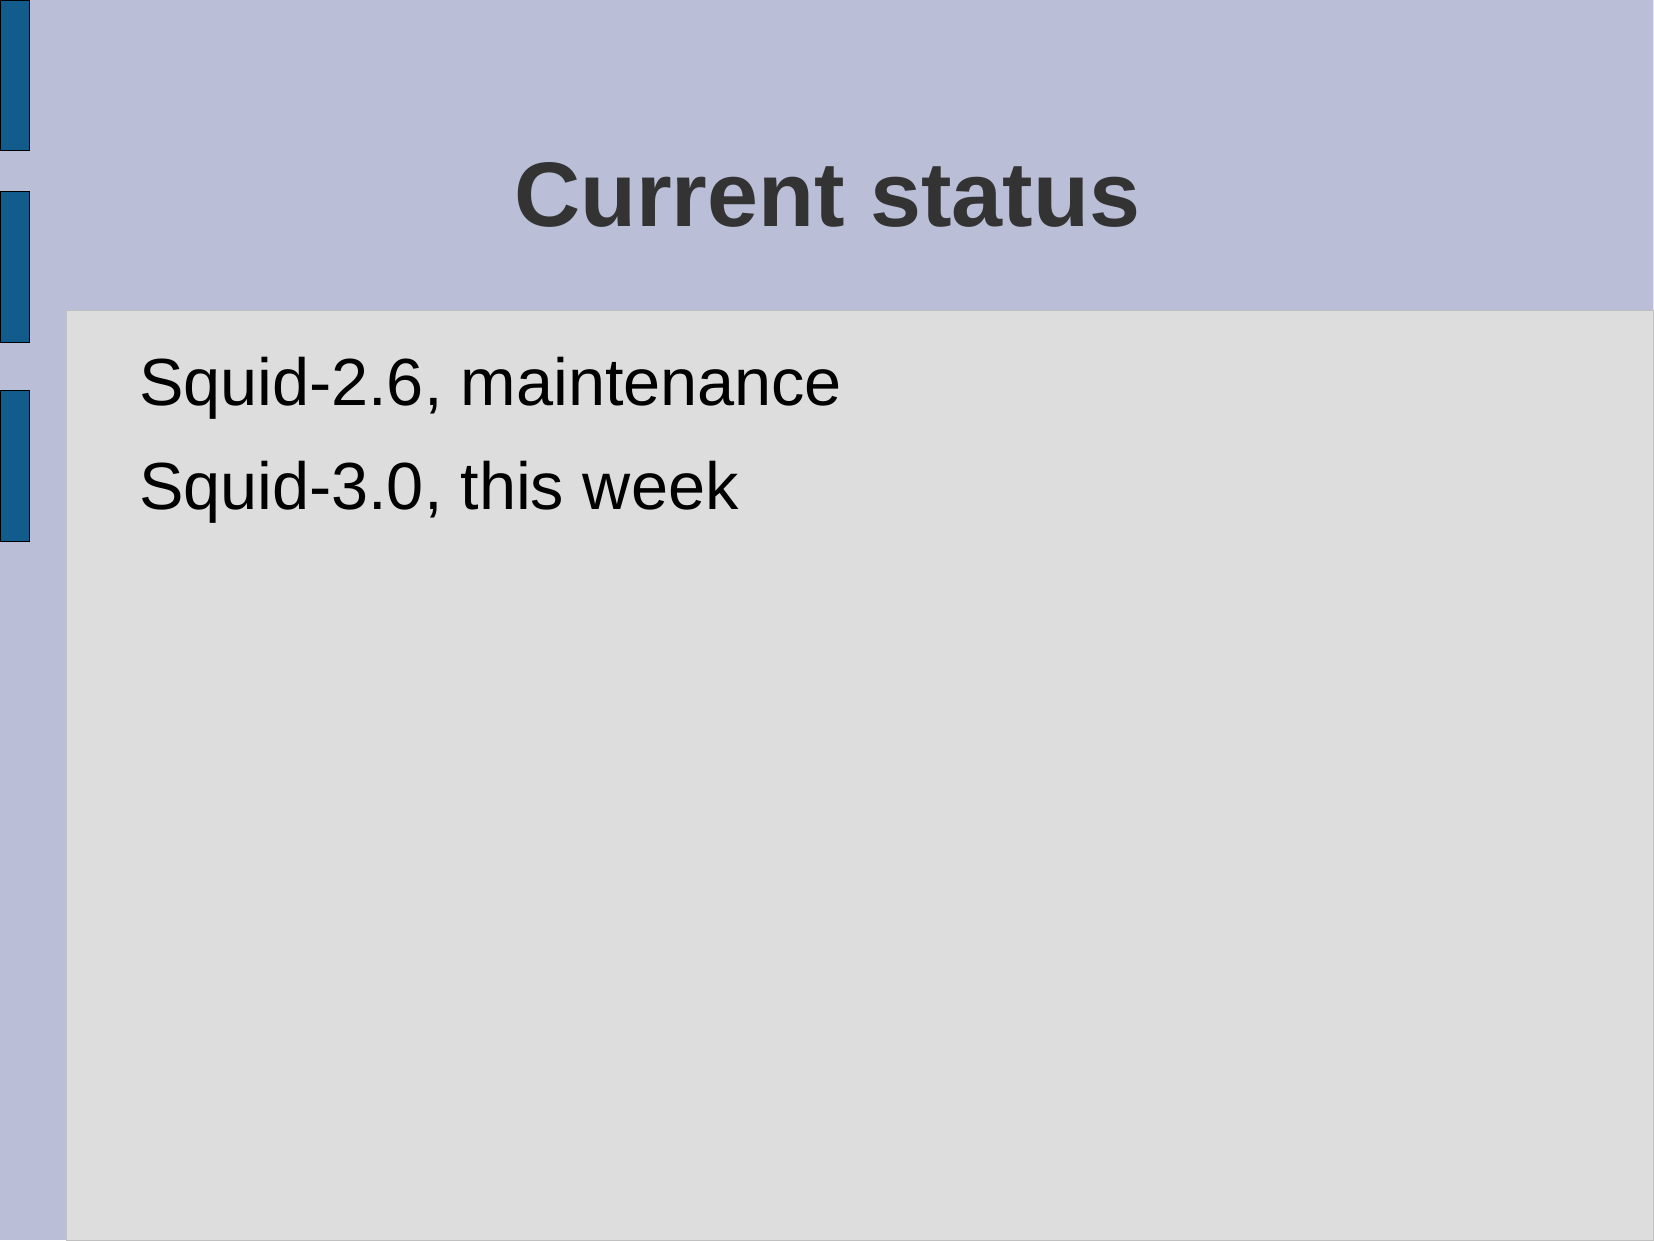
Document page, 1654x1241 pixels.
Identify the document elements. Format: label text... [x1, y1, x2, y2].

list Squid-2.6, maintenance Squid-3.0, this week [121, 344, 1534, 1127]
title Current status [121, 91, 1534, 299]
